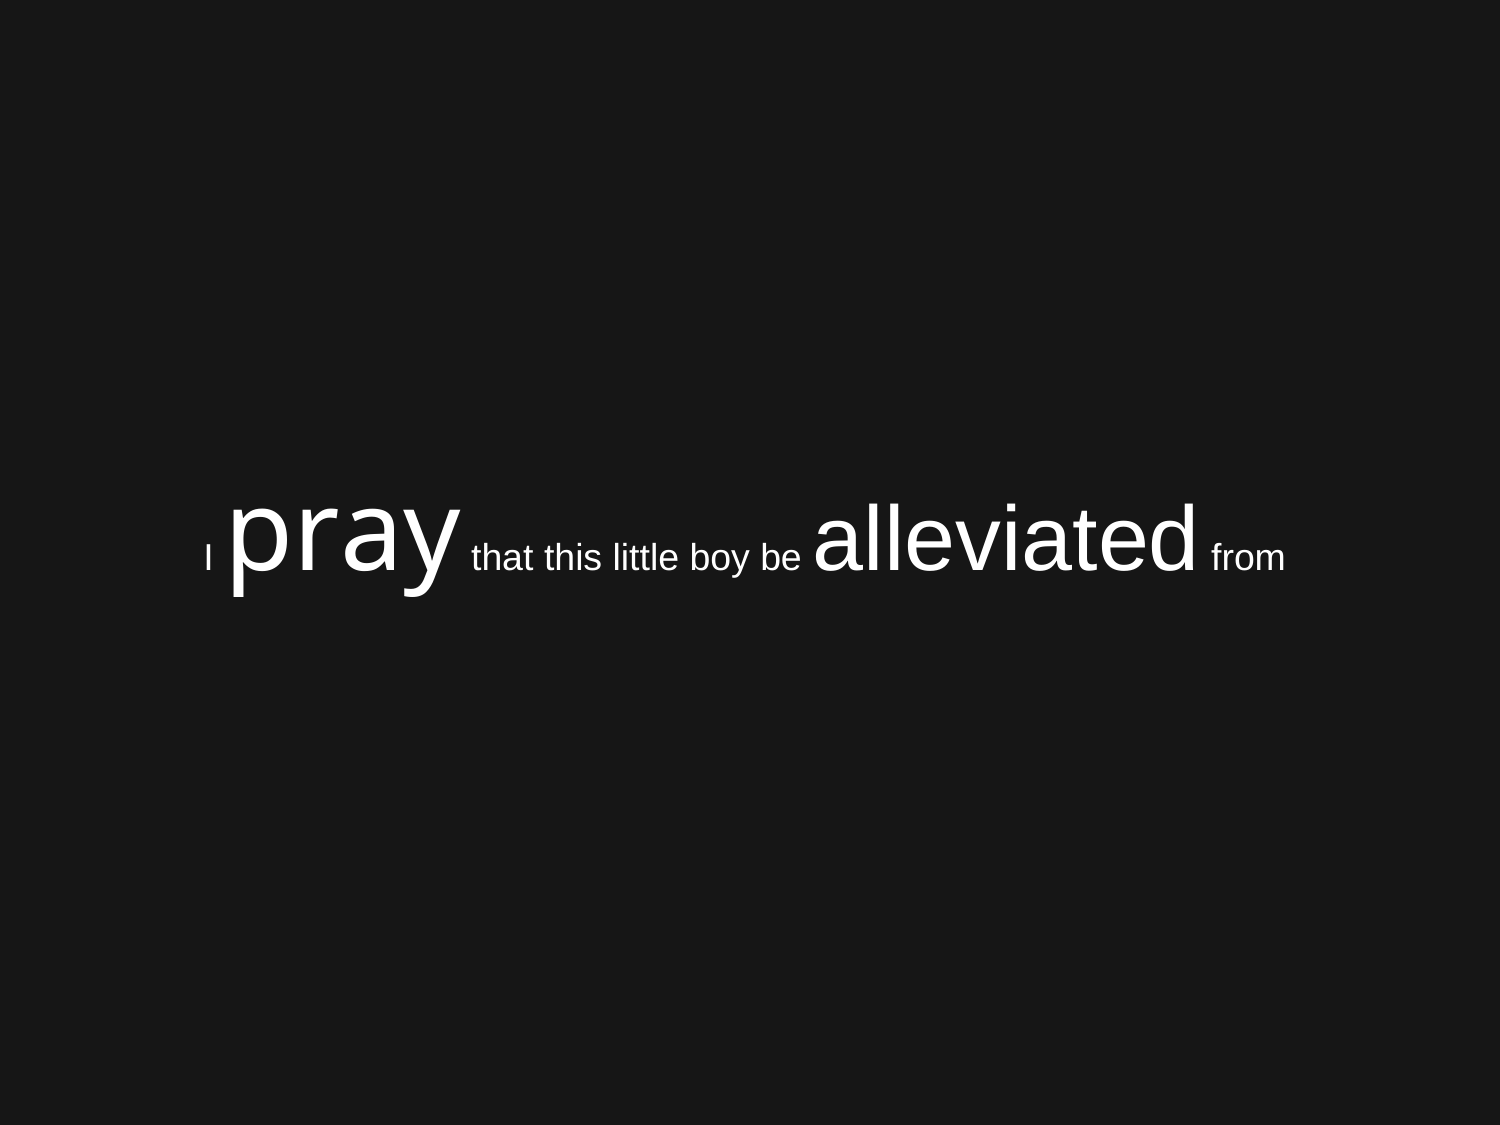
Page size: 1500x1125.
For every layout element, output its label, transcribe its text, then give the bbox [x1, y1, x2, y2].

text_box I pray that this little boy be alleviated from [0, 449, 1500, 601]
